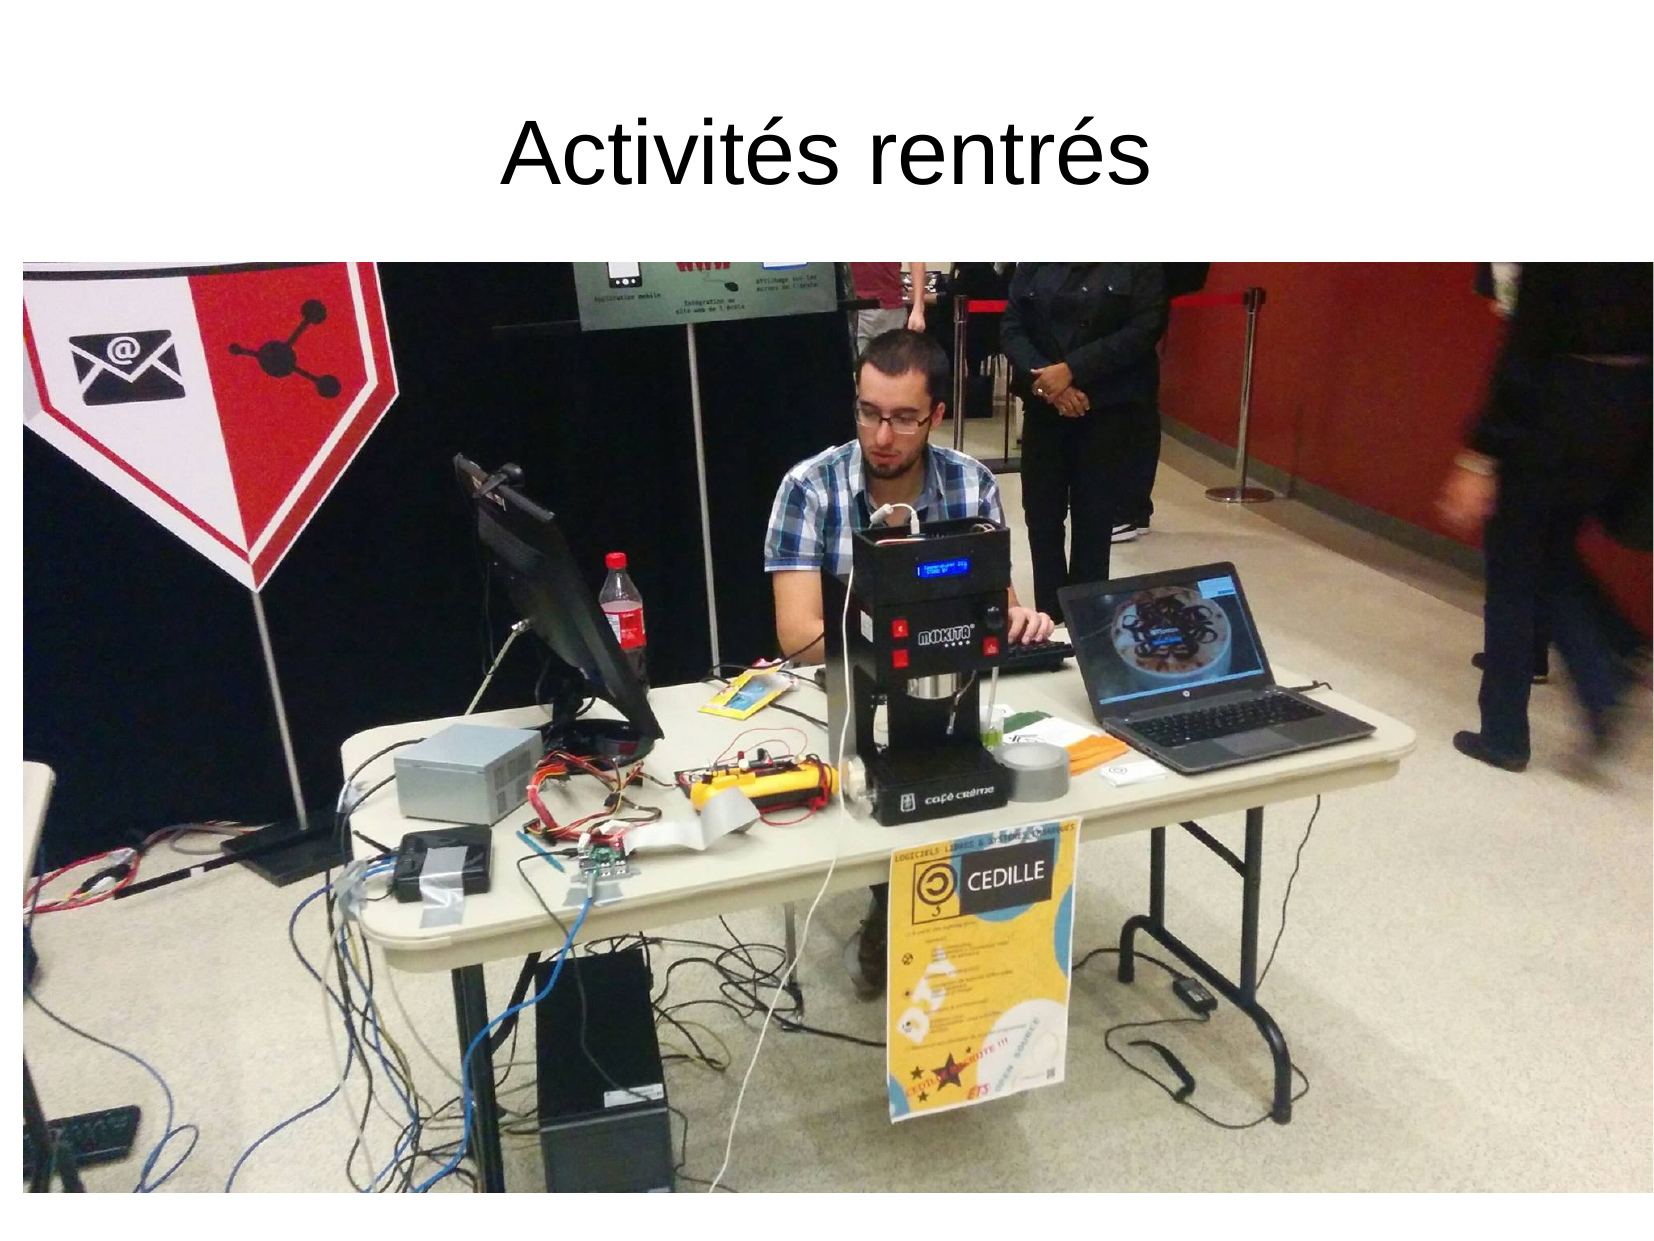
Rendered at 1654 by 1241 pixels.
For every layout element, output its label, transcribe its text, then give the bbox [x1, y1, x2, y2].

picture [23, 262, 1654, 1193]
title Activités rentrés [82, 49, 1571, 257]
